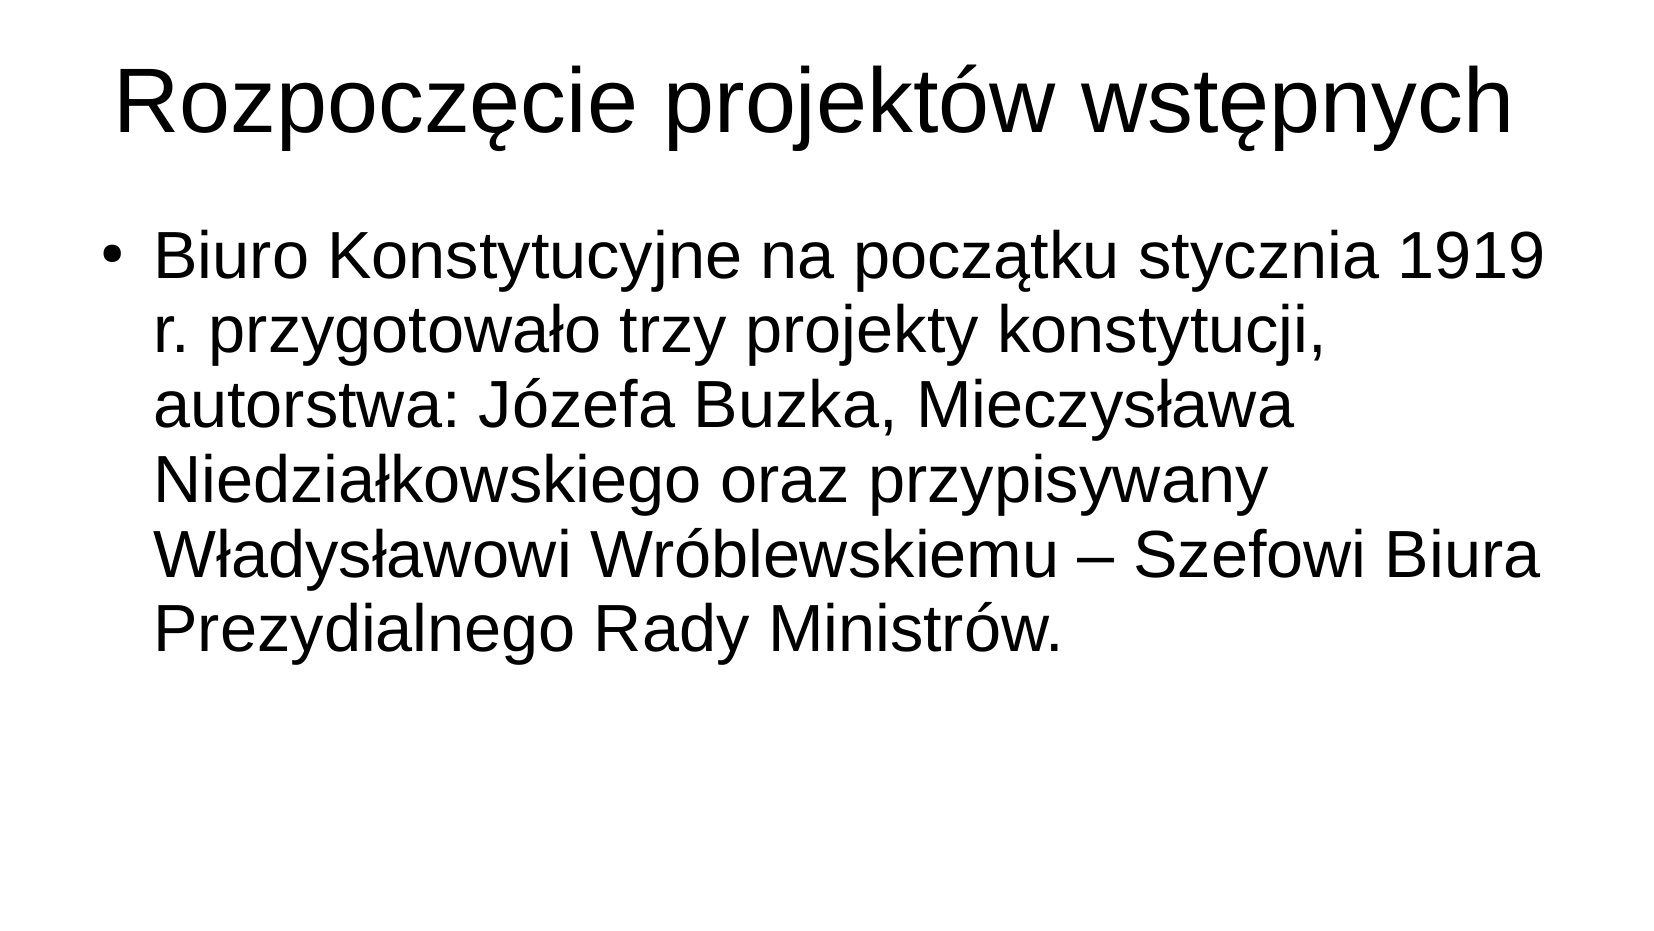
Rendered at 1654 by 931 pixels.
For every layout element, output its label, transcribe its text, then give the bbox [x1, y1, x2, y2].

title Rozpoczęcie projektów wstępnych [70, 23, 1560, 179]
list Biuro Konstytucyjne na początku stycznia 1919 r. przygotowało trzy projekty konstytucji, autorstwa: Józefa Buzka, Mieczysława Niedziałkowskiego oraz przypisywany Władysławowi Wróblewskiemu – Szefowi Biura Prezydialnego Rady Ministrów. [82, 217, 1571, 758]
